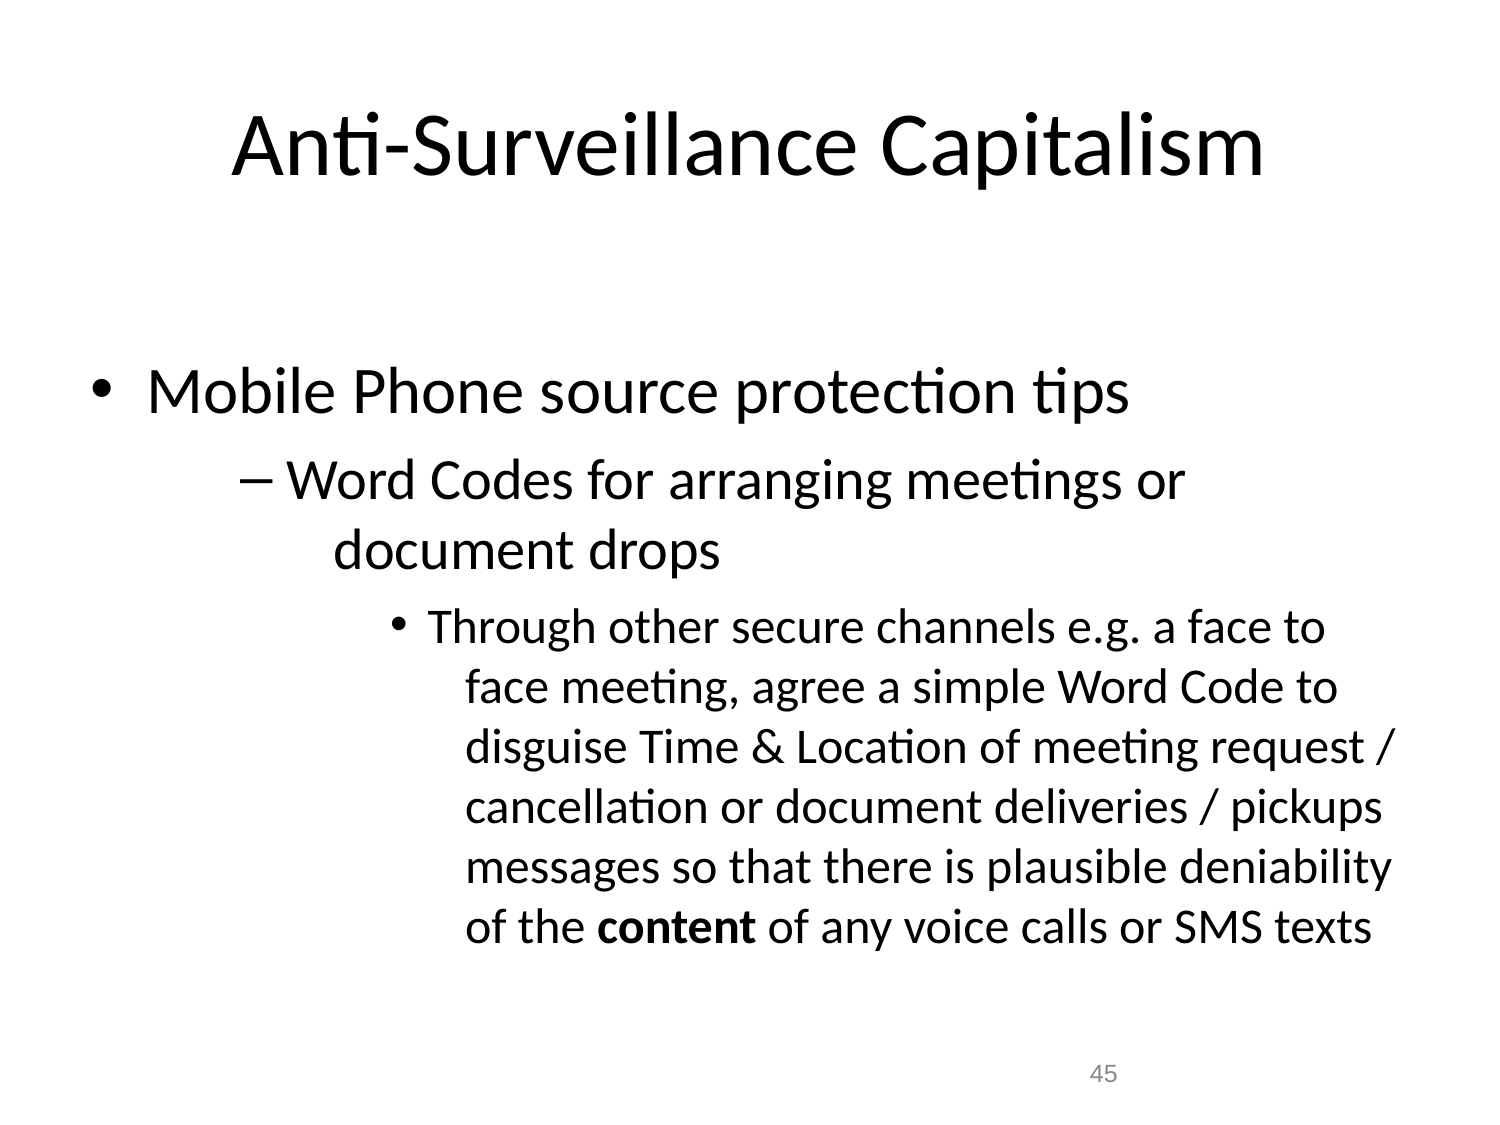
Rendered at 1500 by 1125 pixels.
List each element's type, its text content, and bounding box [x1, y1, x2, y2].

text_box 30 [1074, 1042, 1426, 1103]
list Mobile Phone source protection tips Word Codes for arranging meetings or document drops Through other secure channels e.g. a face to face meeting, agree a simple Word Code to disguise Time & Location of meeting request / cancellation or document deliveries / pickups messages so that there is plausible deniability of the content of any voice calls or SMS texts [75, 262, 1426, 1005]
title Anti-Surveillance Capitalism [75, 45, 1426, 233]
